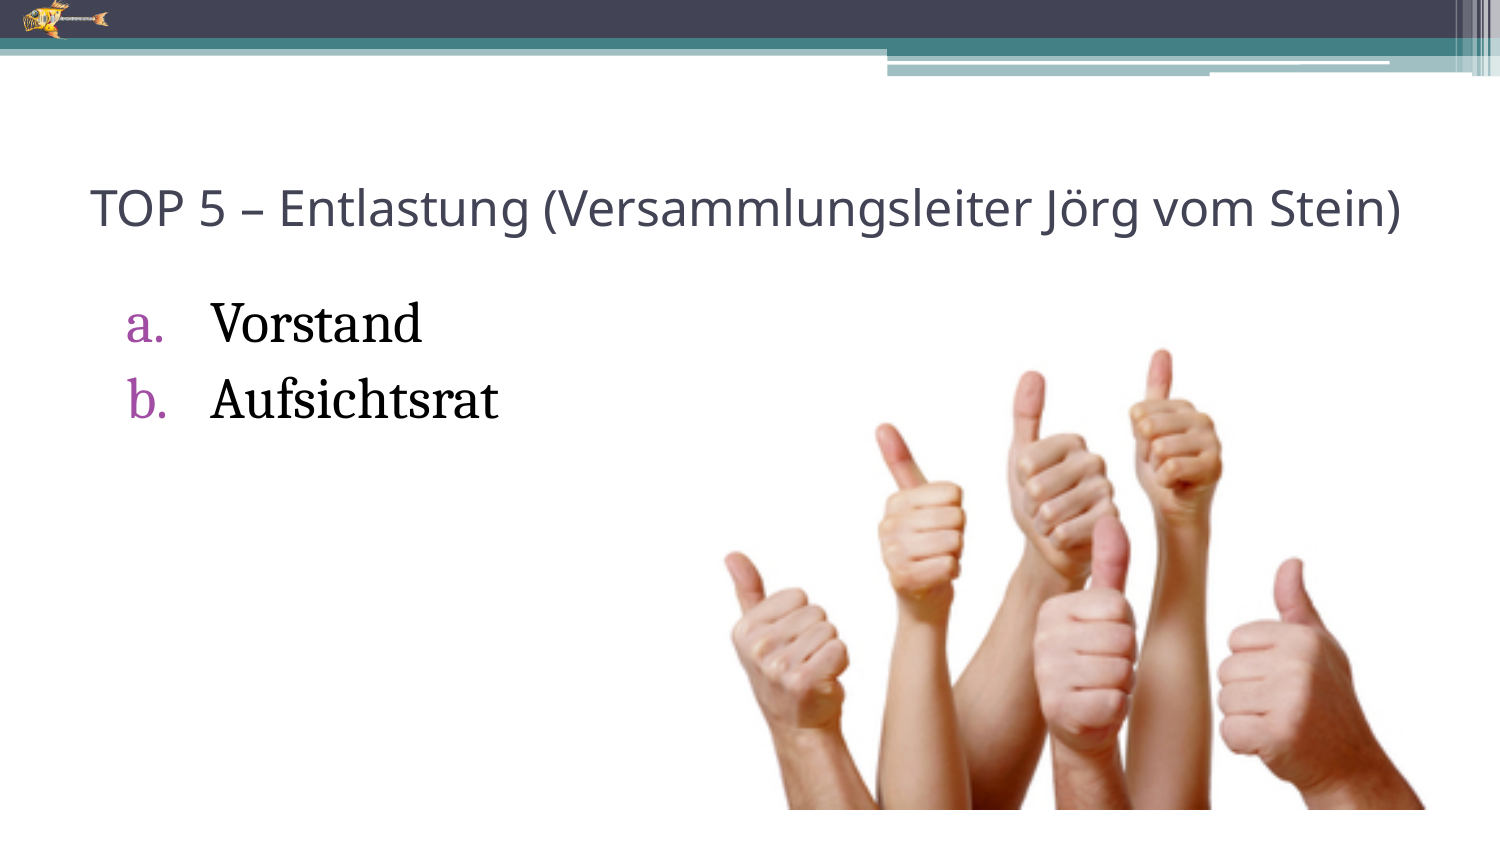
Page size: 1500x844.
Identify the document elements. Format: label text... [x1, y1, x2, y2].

list Vorstand Aufsichtsrat [75, 276, 1426, 809]
title TOP 5 – Entlastung (Versammlungsleiter Jörg vom Stein) [75, 140, 1426, 272]
picture [655, 291, 1436, 810]
